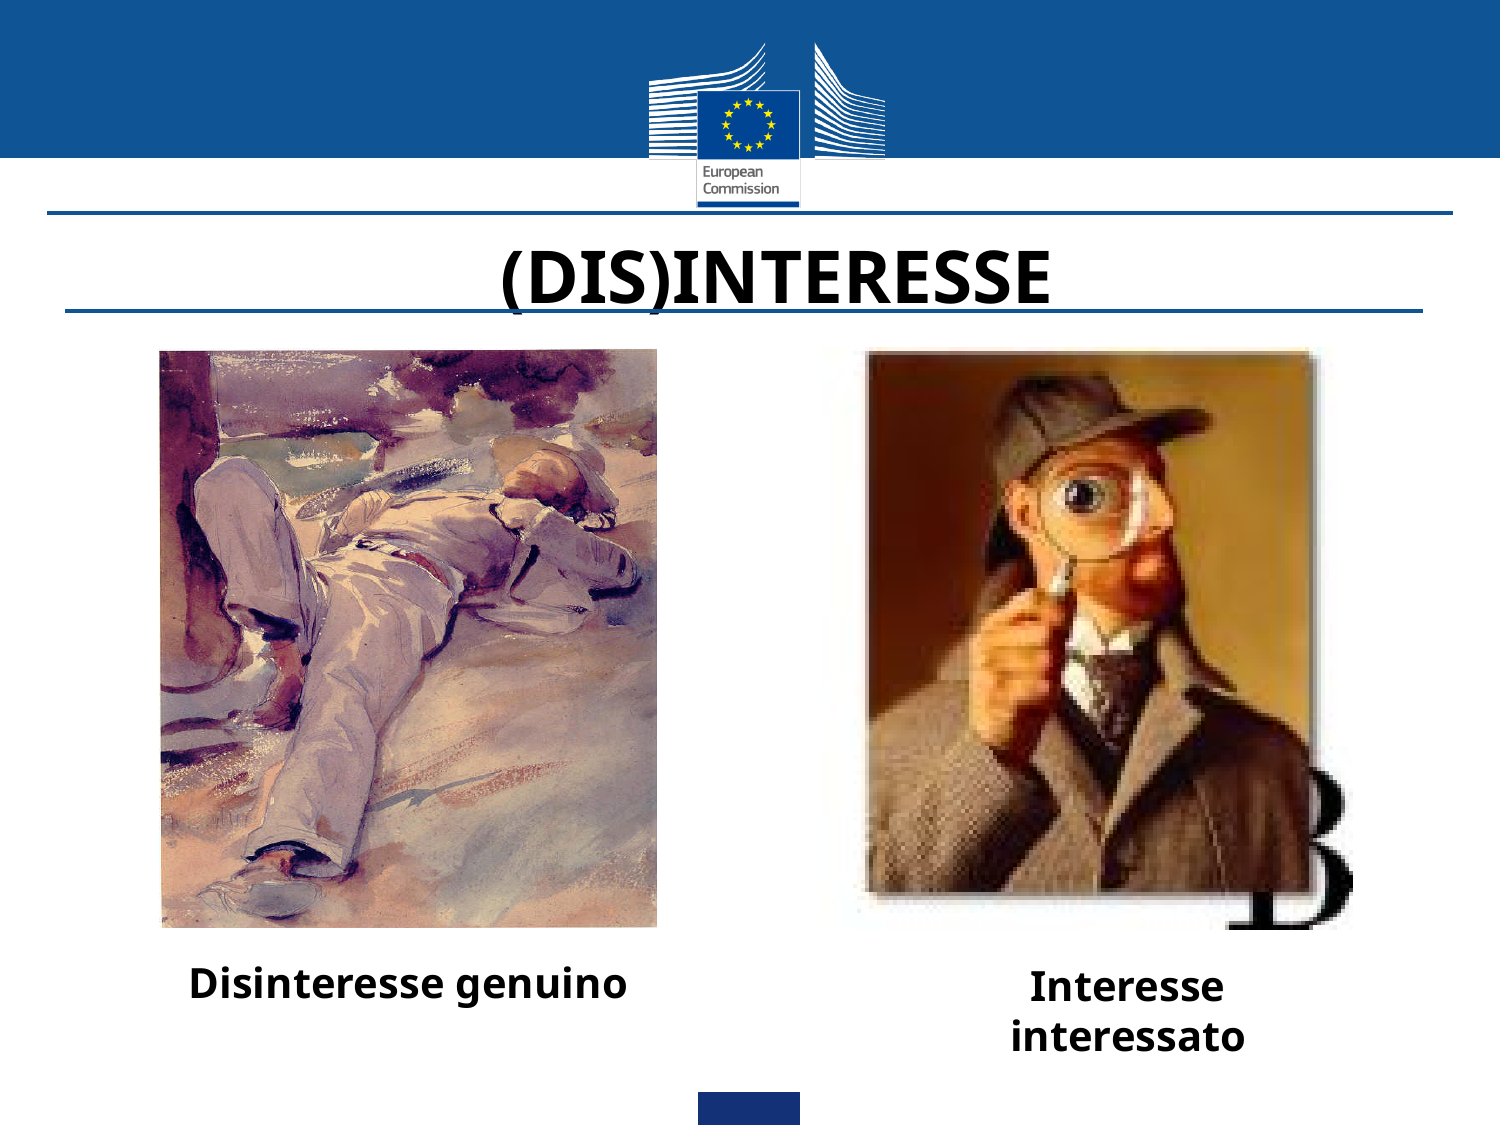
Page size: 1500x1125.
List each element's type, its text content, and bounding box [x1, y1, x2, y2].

text_box Interesse interessato [903, 952, 1353, 1068]
picture [821, 413, 1353, 930]
text_box (DIS)INTERESSE [64, 222, 1490, 413]
text_box Disinteresse genuino [130, 949, 686, 1015]
picture [159, 413, 657, 928]
picture [649, 42, 885, 208]
